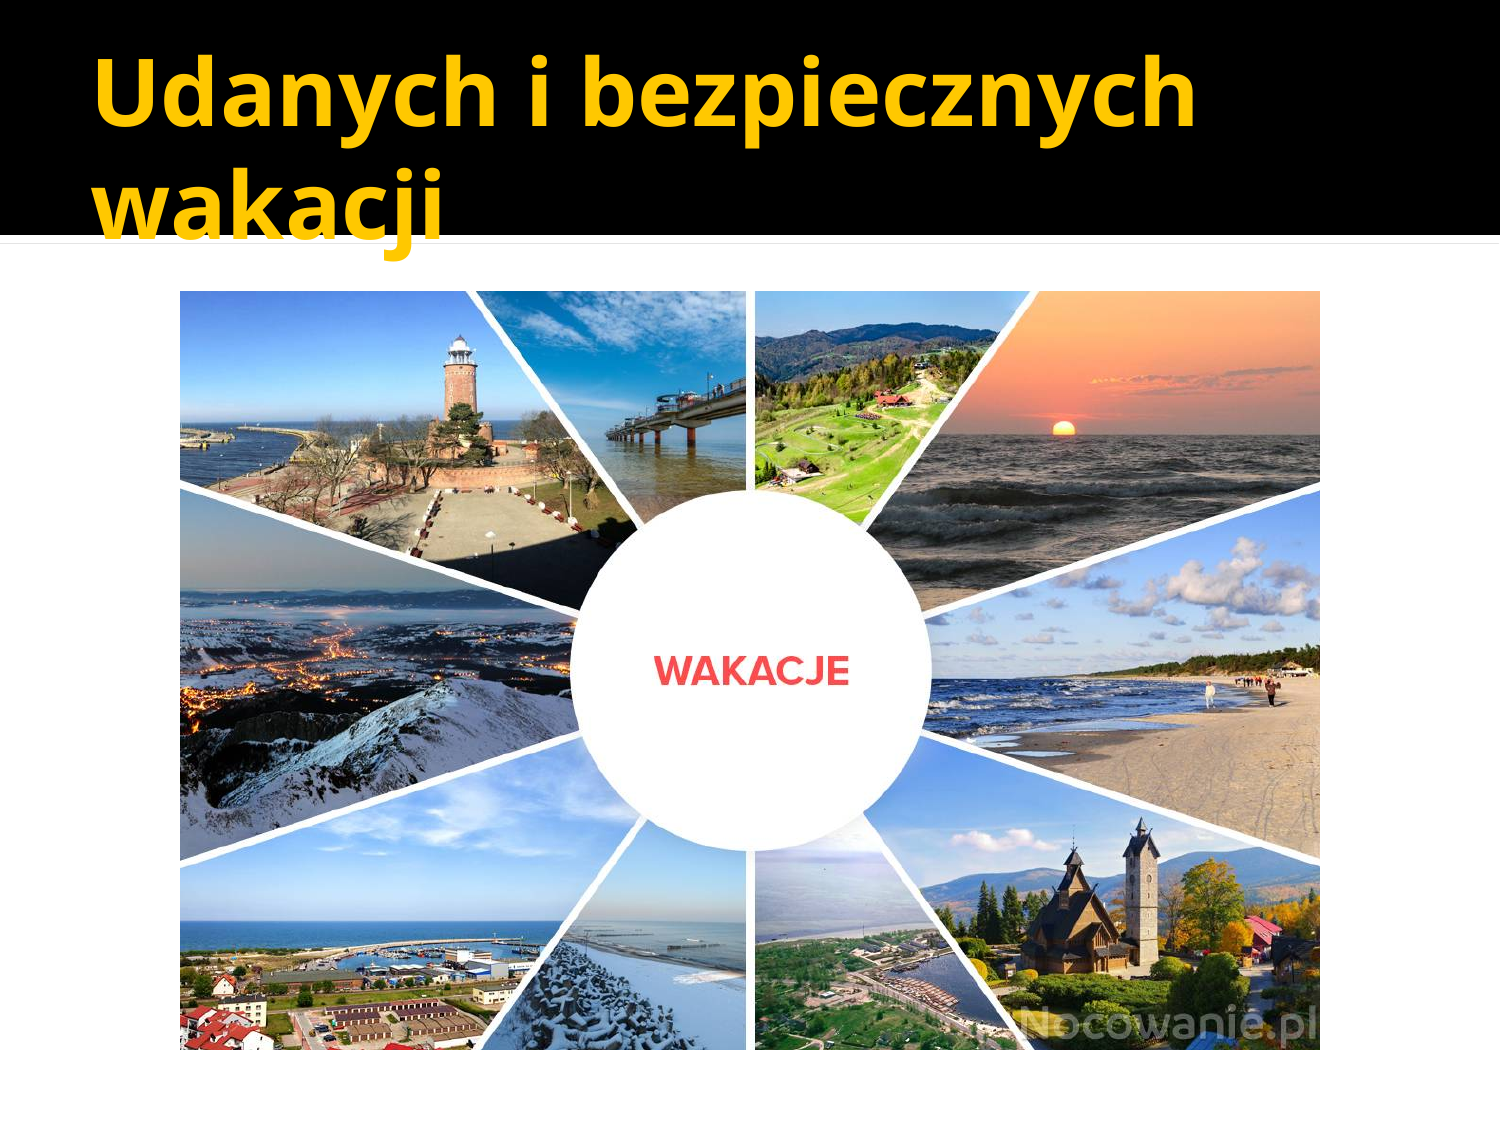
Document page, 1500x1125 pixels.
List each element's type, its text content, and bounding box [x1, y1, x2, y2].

title Udanych i bezpiecznych wakacji [75, 25, 1426, 232]
picture [180, 291, 1320, 1051]
